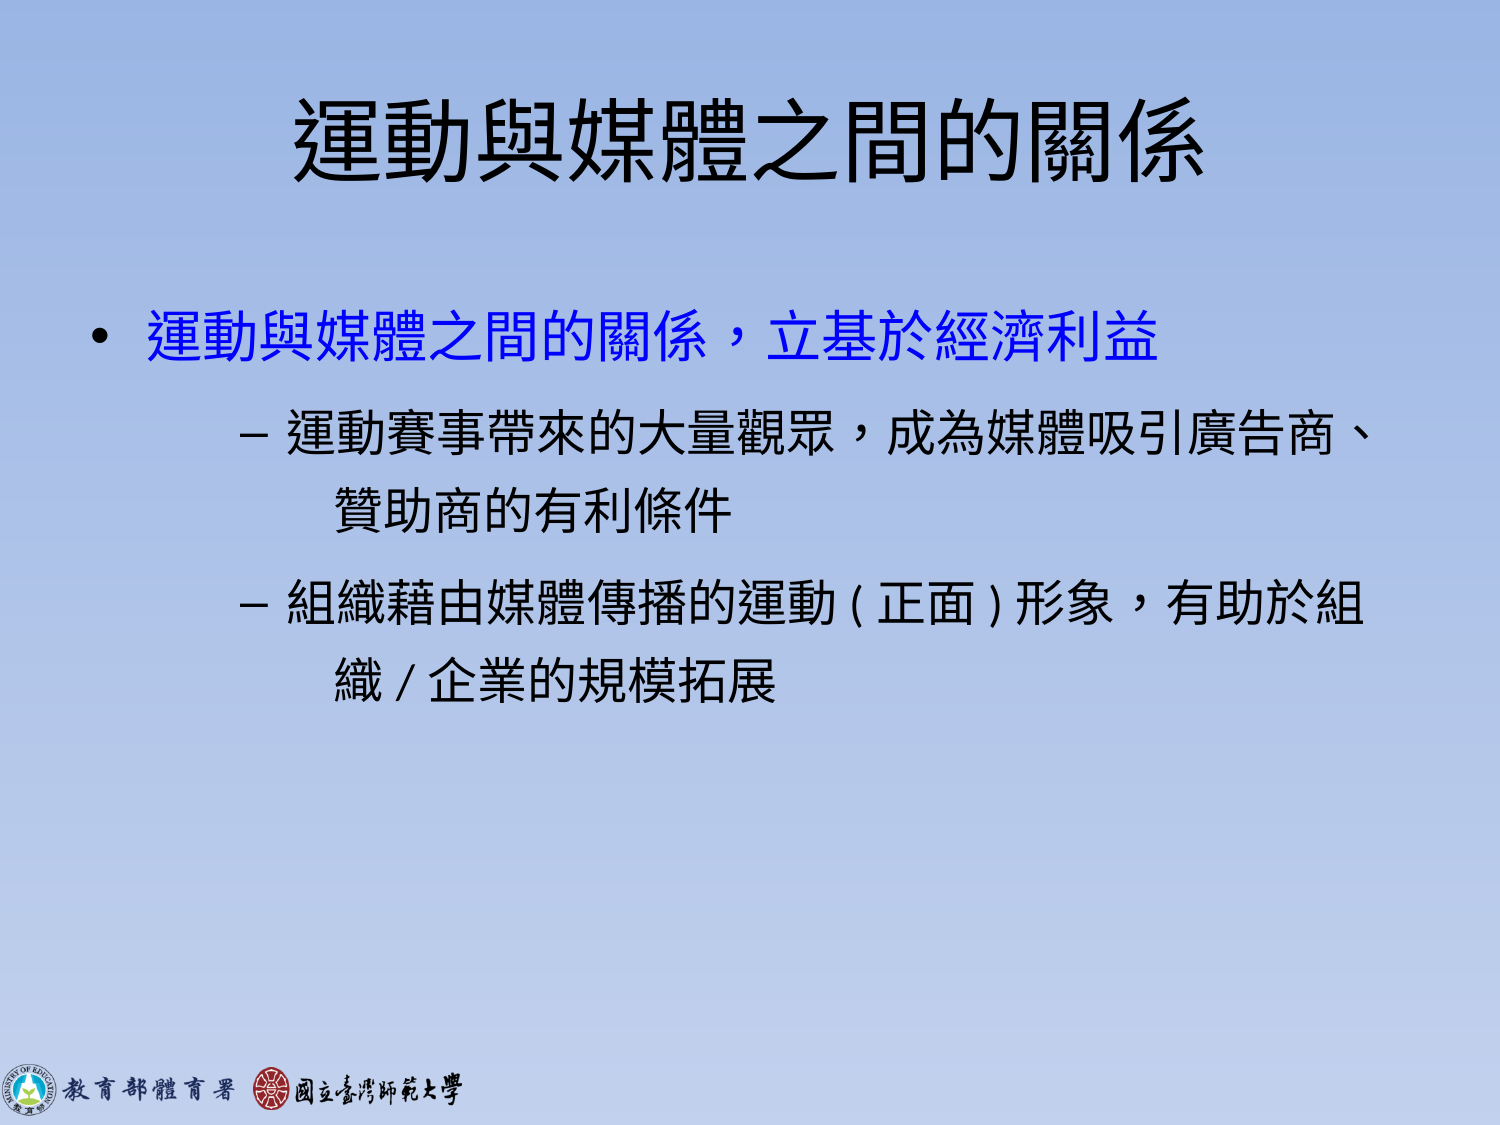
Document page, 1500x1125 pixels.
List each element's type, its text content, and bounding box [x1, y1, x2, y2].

list 運動與媒體之間的關係，立基於經濟利益 運動賽事帶來的大量觀眾，成為媒體吸引廣告商、贊助商的有利條件 組織藉由媒體傳播的運動(正面)形象，有助於組織/企業的規模拓展 [75, 273, 1426, 735]
title 運動與媒體之間的關係 [75, 45, 1426, 233]
